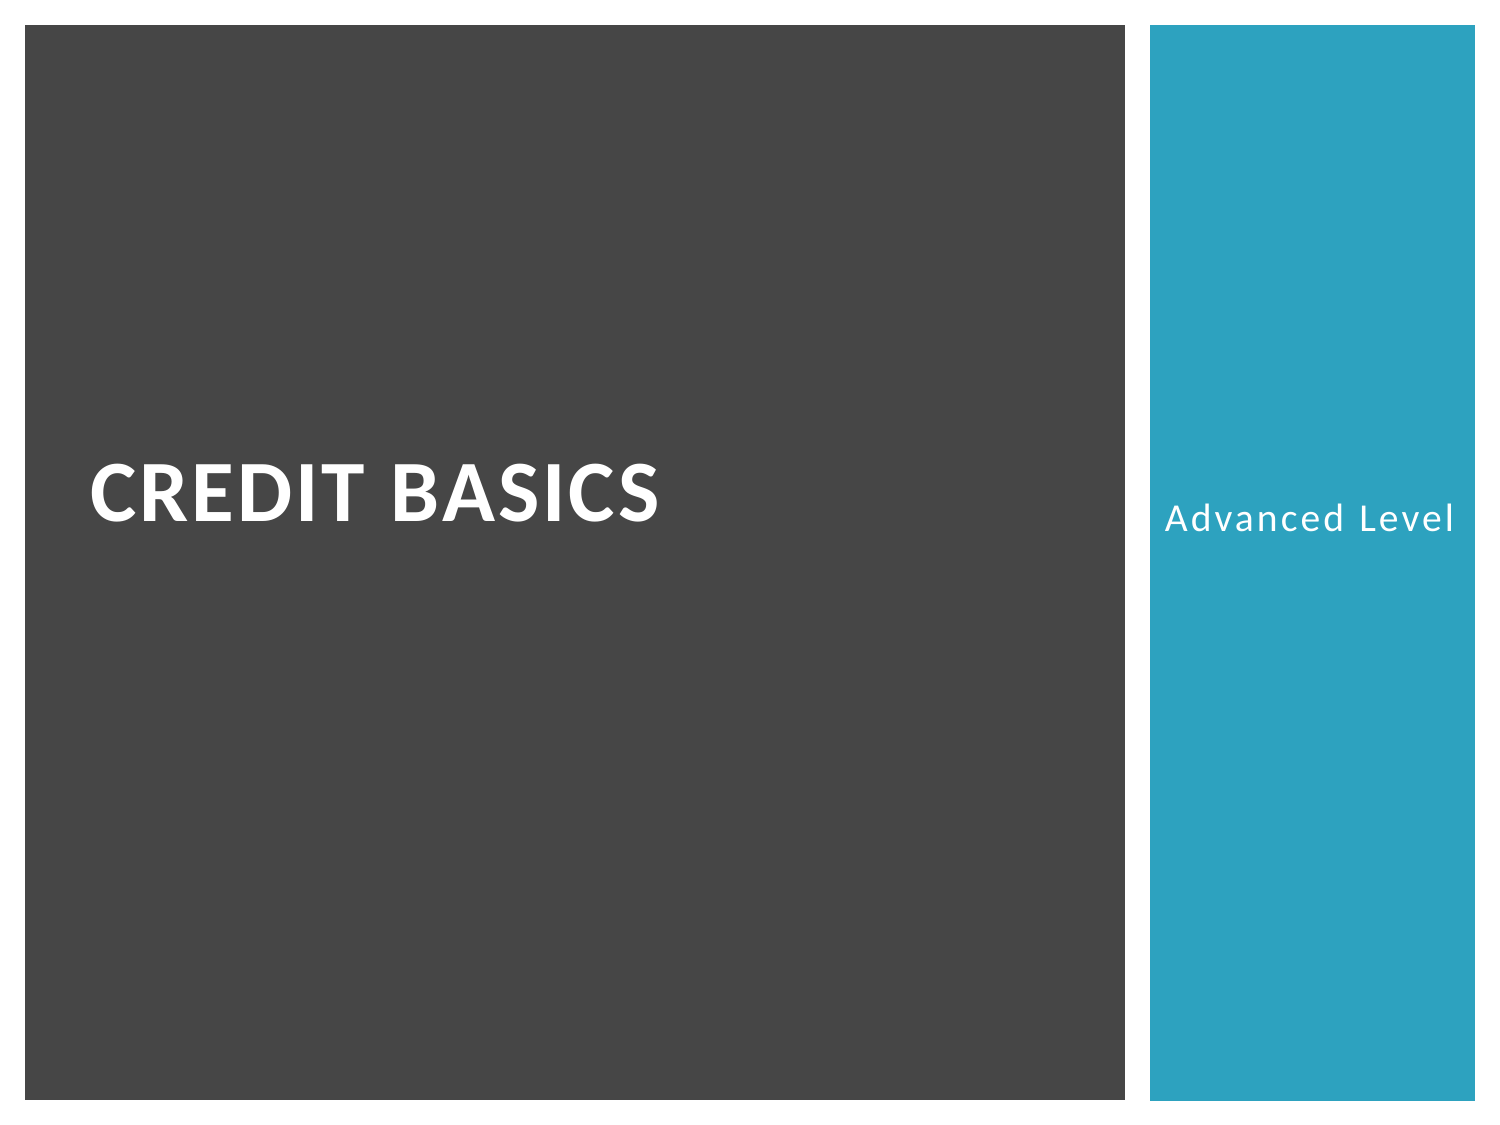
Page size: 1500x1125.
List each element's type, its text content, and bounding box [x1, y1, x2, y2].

title Credit basics [75, 336, 1113, 637]
subtitle Advanced Level [1149, 336, 1475, 637]
